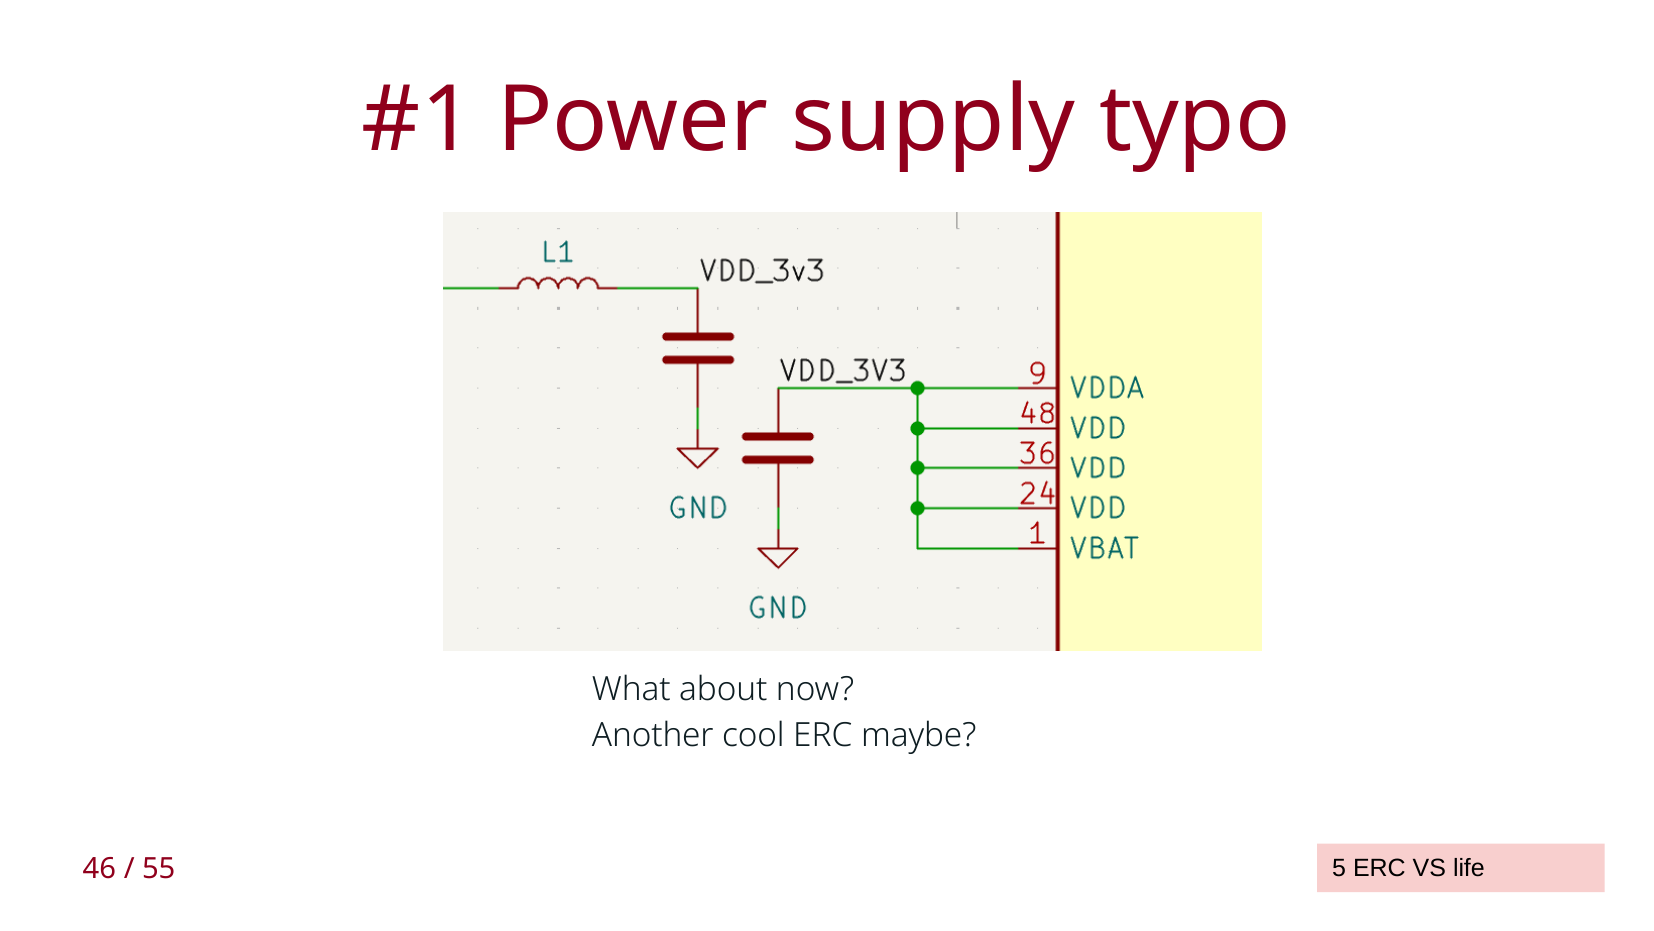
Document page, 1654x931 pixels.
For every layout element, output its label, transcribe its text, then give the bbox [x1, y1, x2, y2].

list What about now? Another cool ERC maybe? [521, 665, 1174, 770]
text_box 5 ERC VS life [1317, 843, 1605, 893]
picture [443, 212, 1262, 651]
title #1 Power supply typo [82, 52, 1571, 178]
